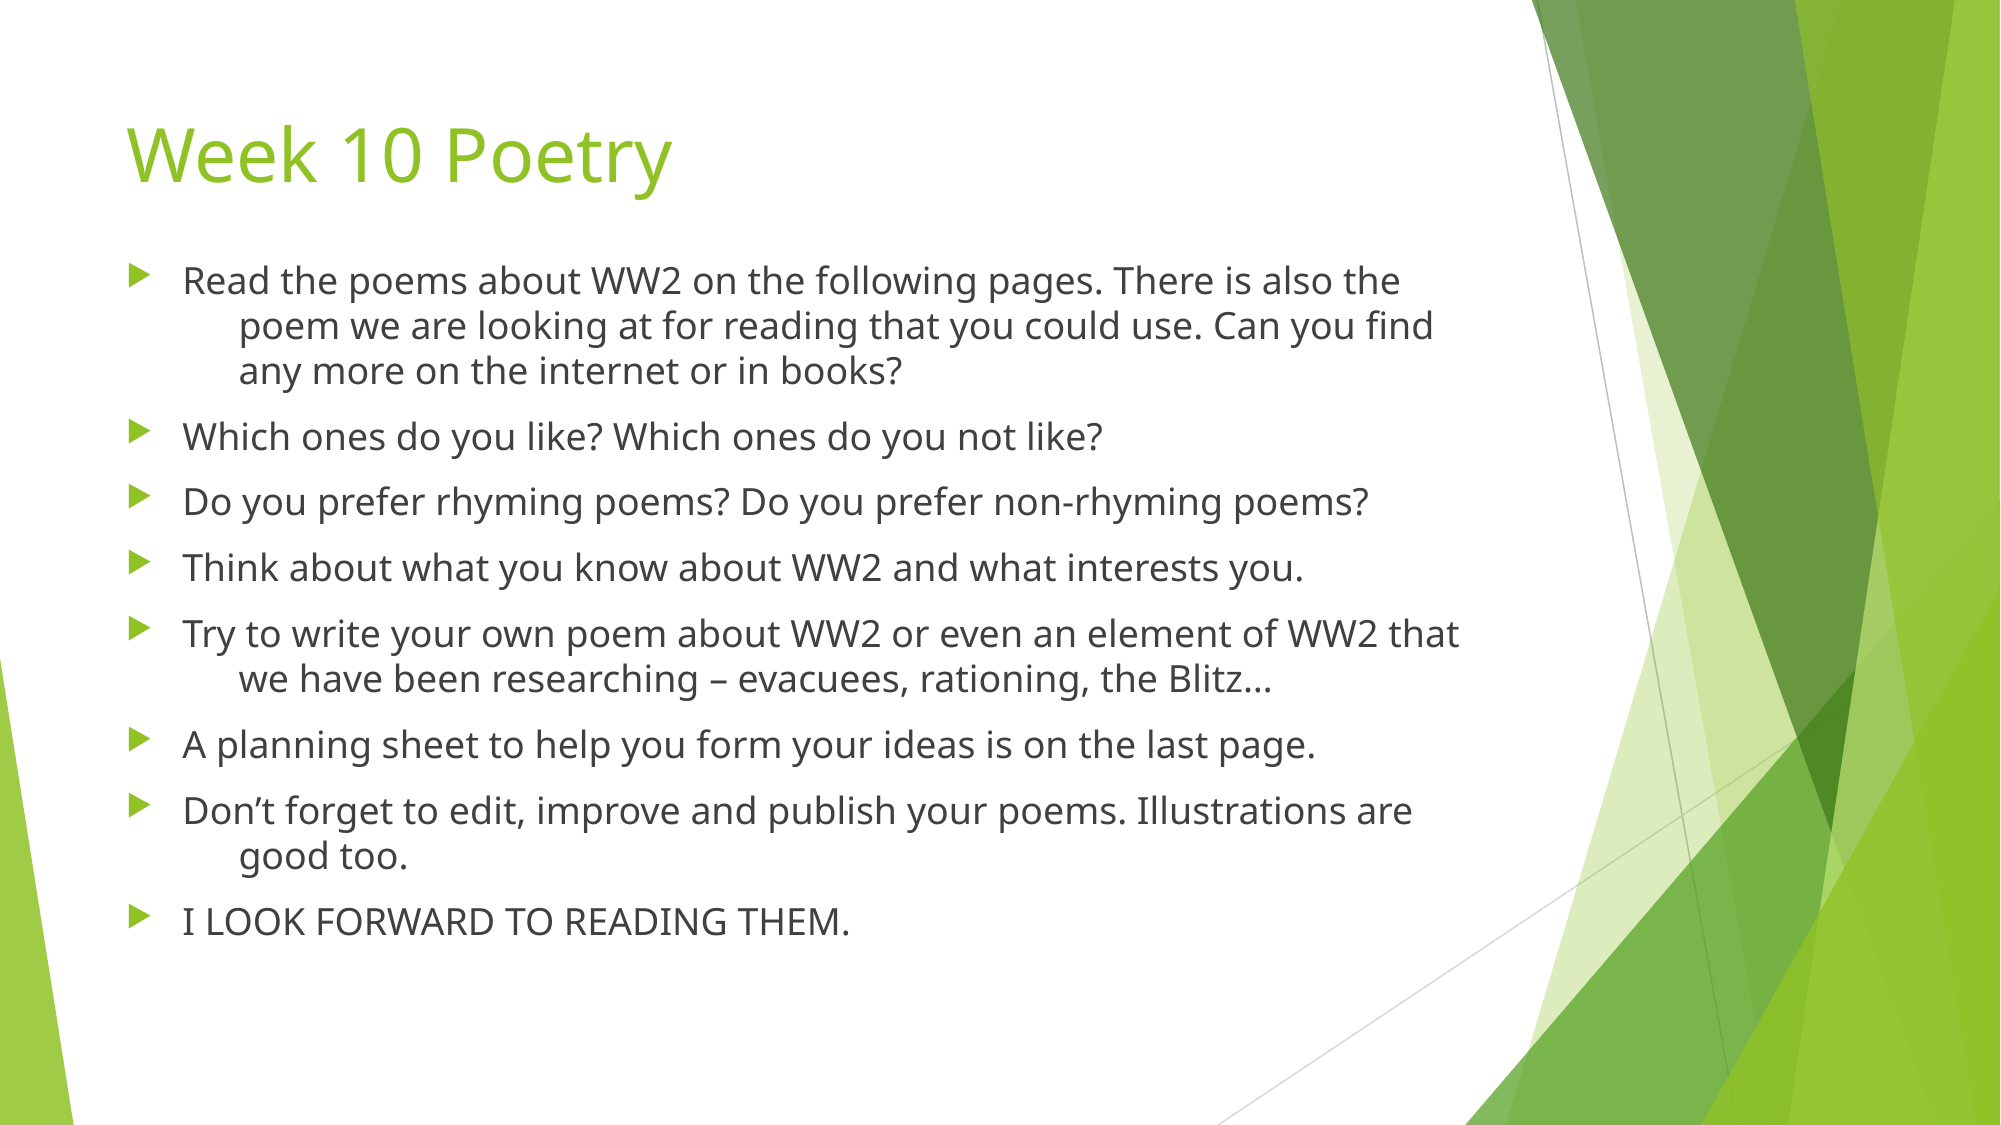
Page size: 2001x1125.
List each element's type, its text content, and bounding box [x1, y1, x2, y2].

title Week 10 Poetry [111, 99, 1522, 249]
list Read the poems about WW2 on the following pages. There is also the poem we are looking at for reading that you could use. Can you find any more on the internet or in books? Which ones do you like? Which ones do you not like? Do you prefer rhyming poems? Do you prefer non-rhyming poems? Think about what you know about WW2 and what interests you. Try to write your own poem about WW2 or even an element of WW2 that we have been researching – evacuees, rationing, the Blitz… A planning sheet to help you form your ideas is on the last page. Don’t forget to edit, improve and publish your poems. Illustrations are good too. I LOOK FORWARD TO READING THEM. [111, 249, 1522, 1025]
